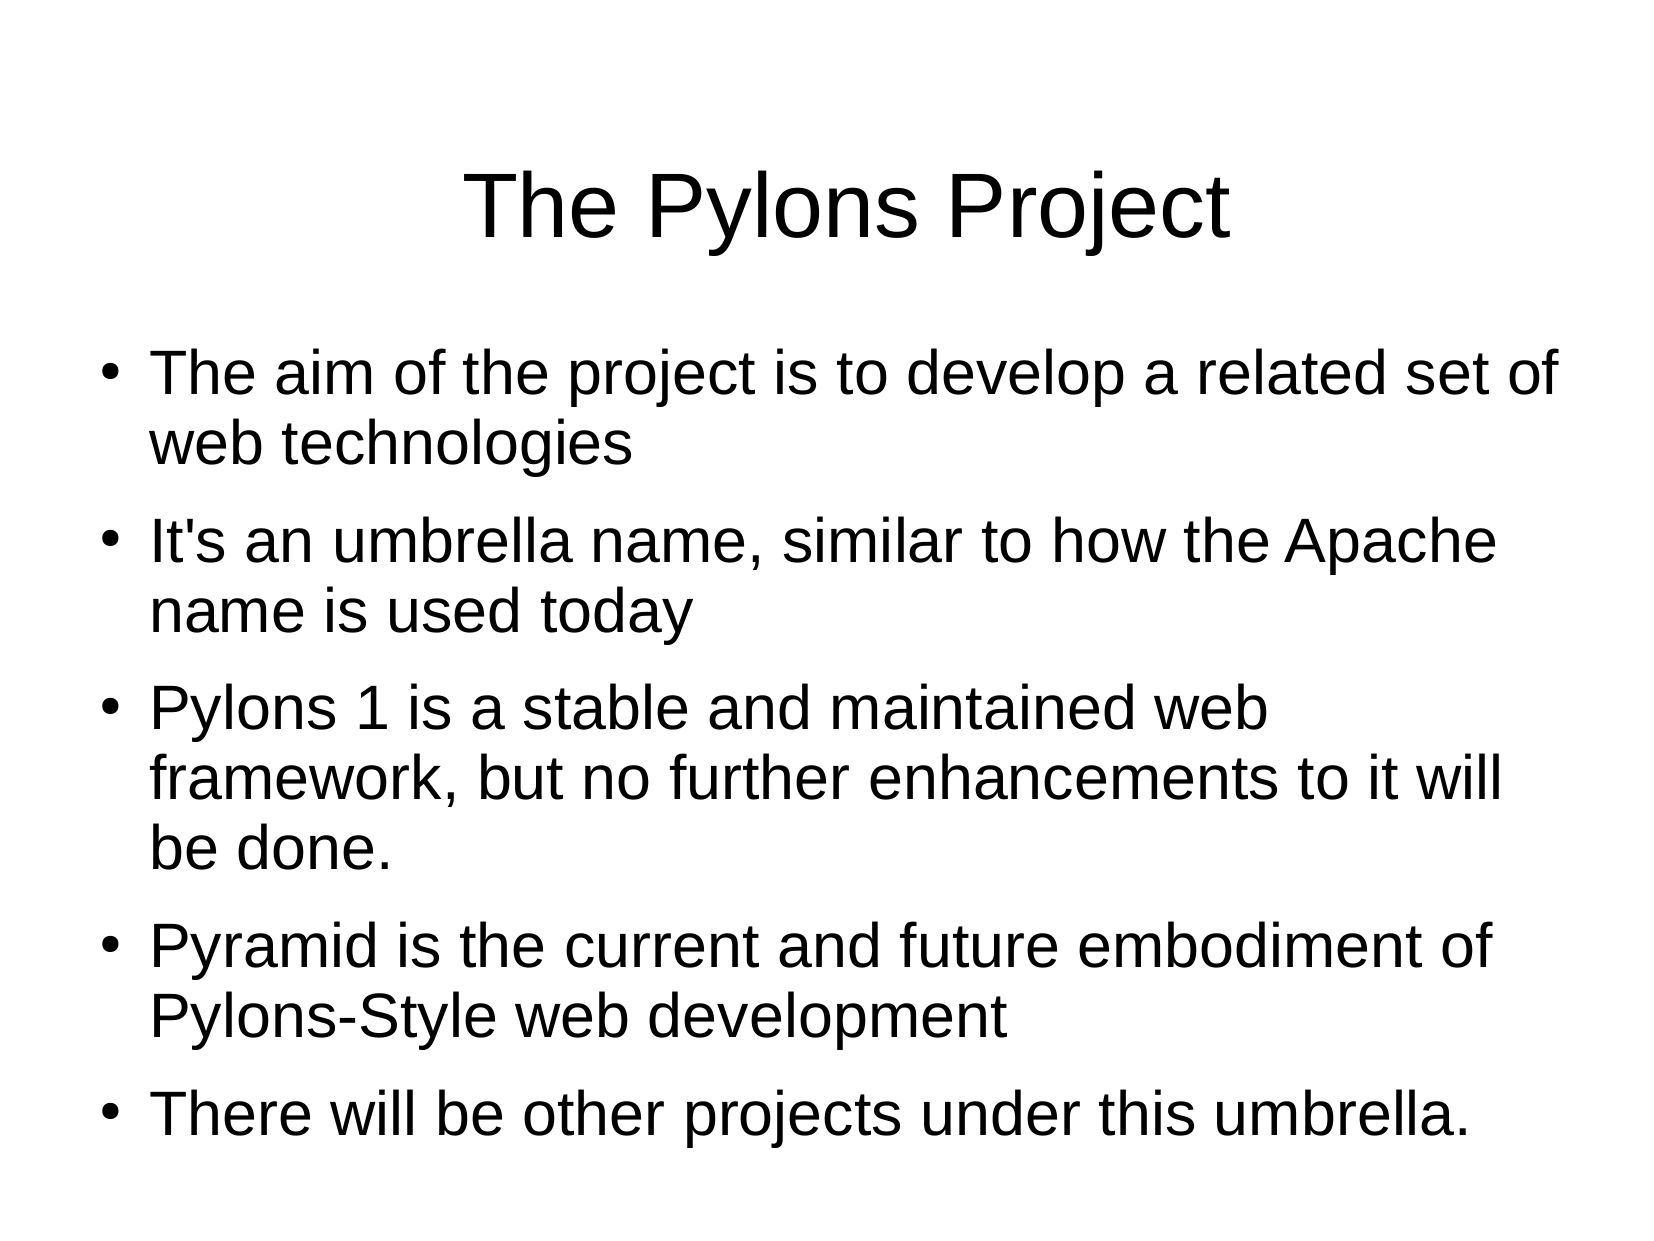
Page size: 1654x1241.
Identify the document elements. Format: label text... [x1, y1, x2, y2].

list The aim of the project is to develop a related set of web technologies It's an umbrella name, similar to how the Apache name is used today Pylons 1 is a stable and maintained web framework, but no further enhancements to it will be done. Pyramid is the current and future embodiment of Pylons-Style web development There will be other projects under this umbrella. [82, 337, 1571, 1157]
title The Pylons Project [82, 112, 1612, 301]
